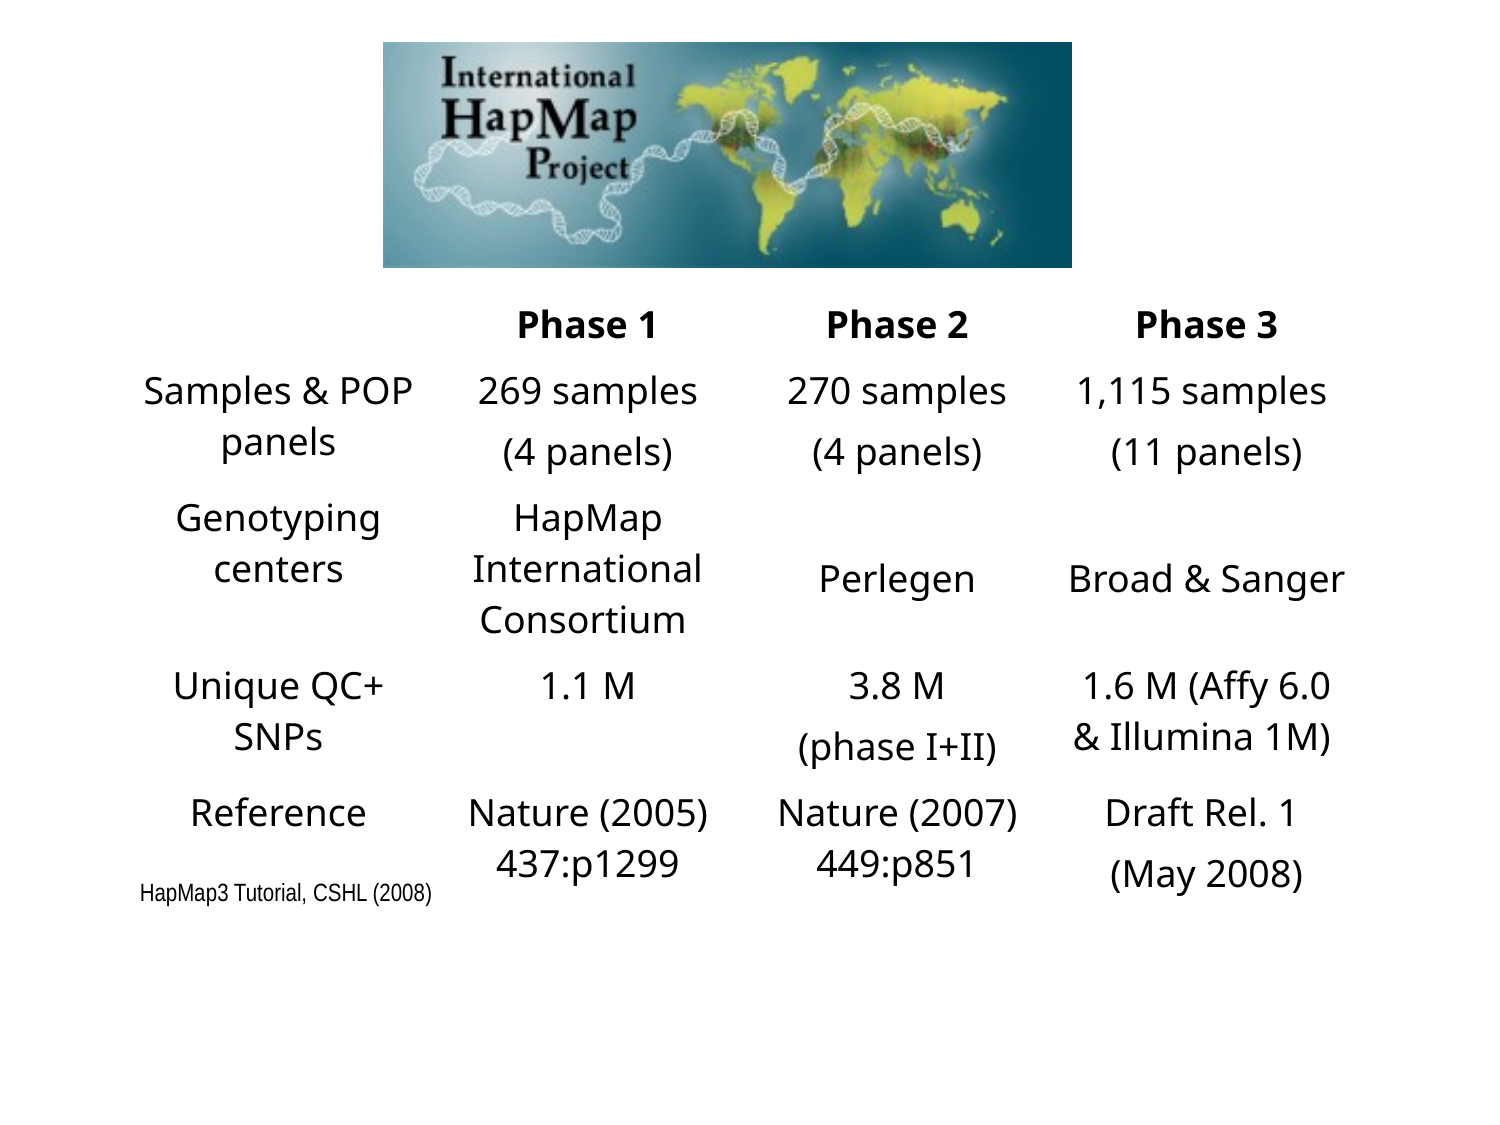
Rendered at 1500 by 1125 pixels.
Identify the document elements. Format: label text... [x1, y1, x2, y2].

table_cell Nature (2005) 437:p1299 [433, 779, 743, 906]
table_cell 1.1 M [433, 652, 743, 779]
table_cell 269 samples (4 panels) [433, 357, 743, 484]
table_cell 270 samples (4 panels) [743, 357, 1052, 484]
table_cell Samples & POP panels [124, 357, 433, 484]
table_cell Broad & Sanger [1052, 484, 1361, 652]
table_cell HapMap International Consortium [433, 484, 743, 652]
table_header Phase 1 [433, 291, 743, 357]
table_header [124, 291, 433, 357]
table_cell Unique QC+ SNPs [124, 652, 433, 779]
picture [1019, 160, 1024, 177]
table_cell Perlegen [743, 484, 1052, 652]
table_cell 3.8 M (phase I+II) [743, 652, 1052, 779]
picture [383, 42, 1028, 268]
text_box HapMap3 Tutorial, CSHL (2008) [125, 869, 448, 915]
table_cell Genotyping centers [124, 484, 433, 652]
table_cell Reference [124, 779, 433, 906]
table_cell 1.6 M (Affy 6.0 & Illumina 1M) [1052, 652, 1361, 779]
picture [1018, 240, 1025, 246]
table_cell 1,115 samples (11 panels) [1052, 357, 1361, 484]
table_cell Nature (2007) 449:p851 [743, 779, 1052, 906]
table_header Phase 2 [743, 291, 1052, 357]
table_header Phase 3 [1052, 291, 1361, 357]
table_cell Draft Rel. 1 (May 2008) [1052, 779, 1361, 906]
